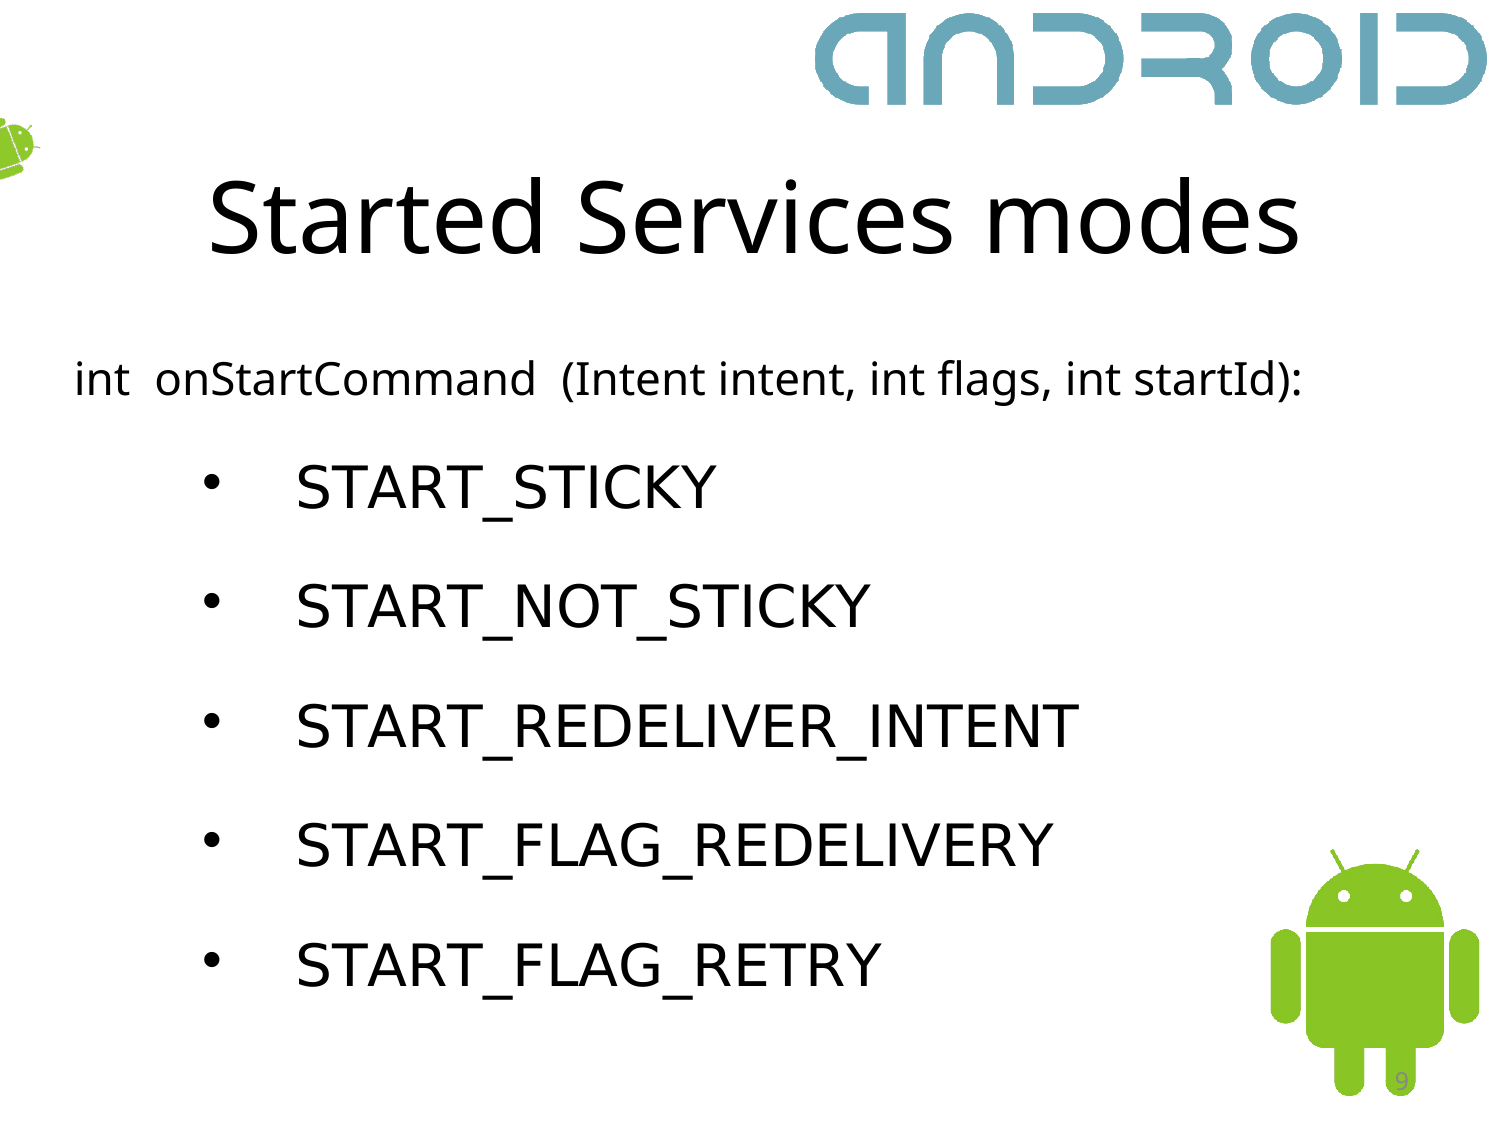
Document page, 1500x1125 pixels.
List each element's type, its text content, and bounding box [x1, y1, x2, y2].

text_box int onStartCommand (Intent intent, int flags, int startId): [58, 342, 1500, 413]
text_box <number> [1378, 1058, 1426, 1104]
text_box START_STICKY START_NOT_STICKY START_REDELIVER_INTENT START_FLAG_REDELIVERY START_FLAG_RETRY [45, 314, 1482, 808]
picture [808, 9, 1489, 106]
picture [1253, 837, 1500, 1125]
picture [0, 103, 53, 198]
title Started Services modes [37, 118, 1473, 309]
